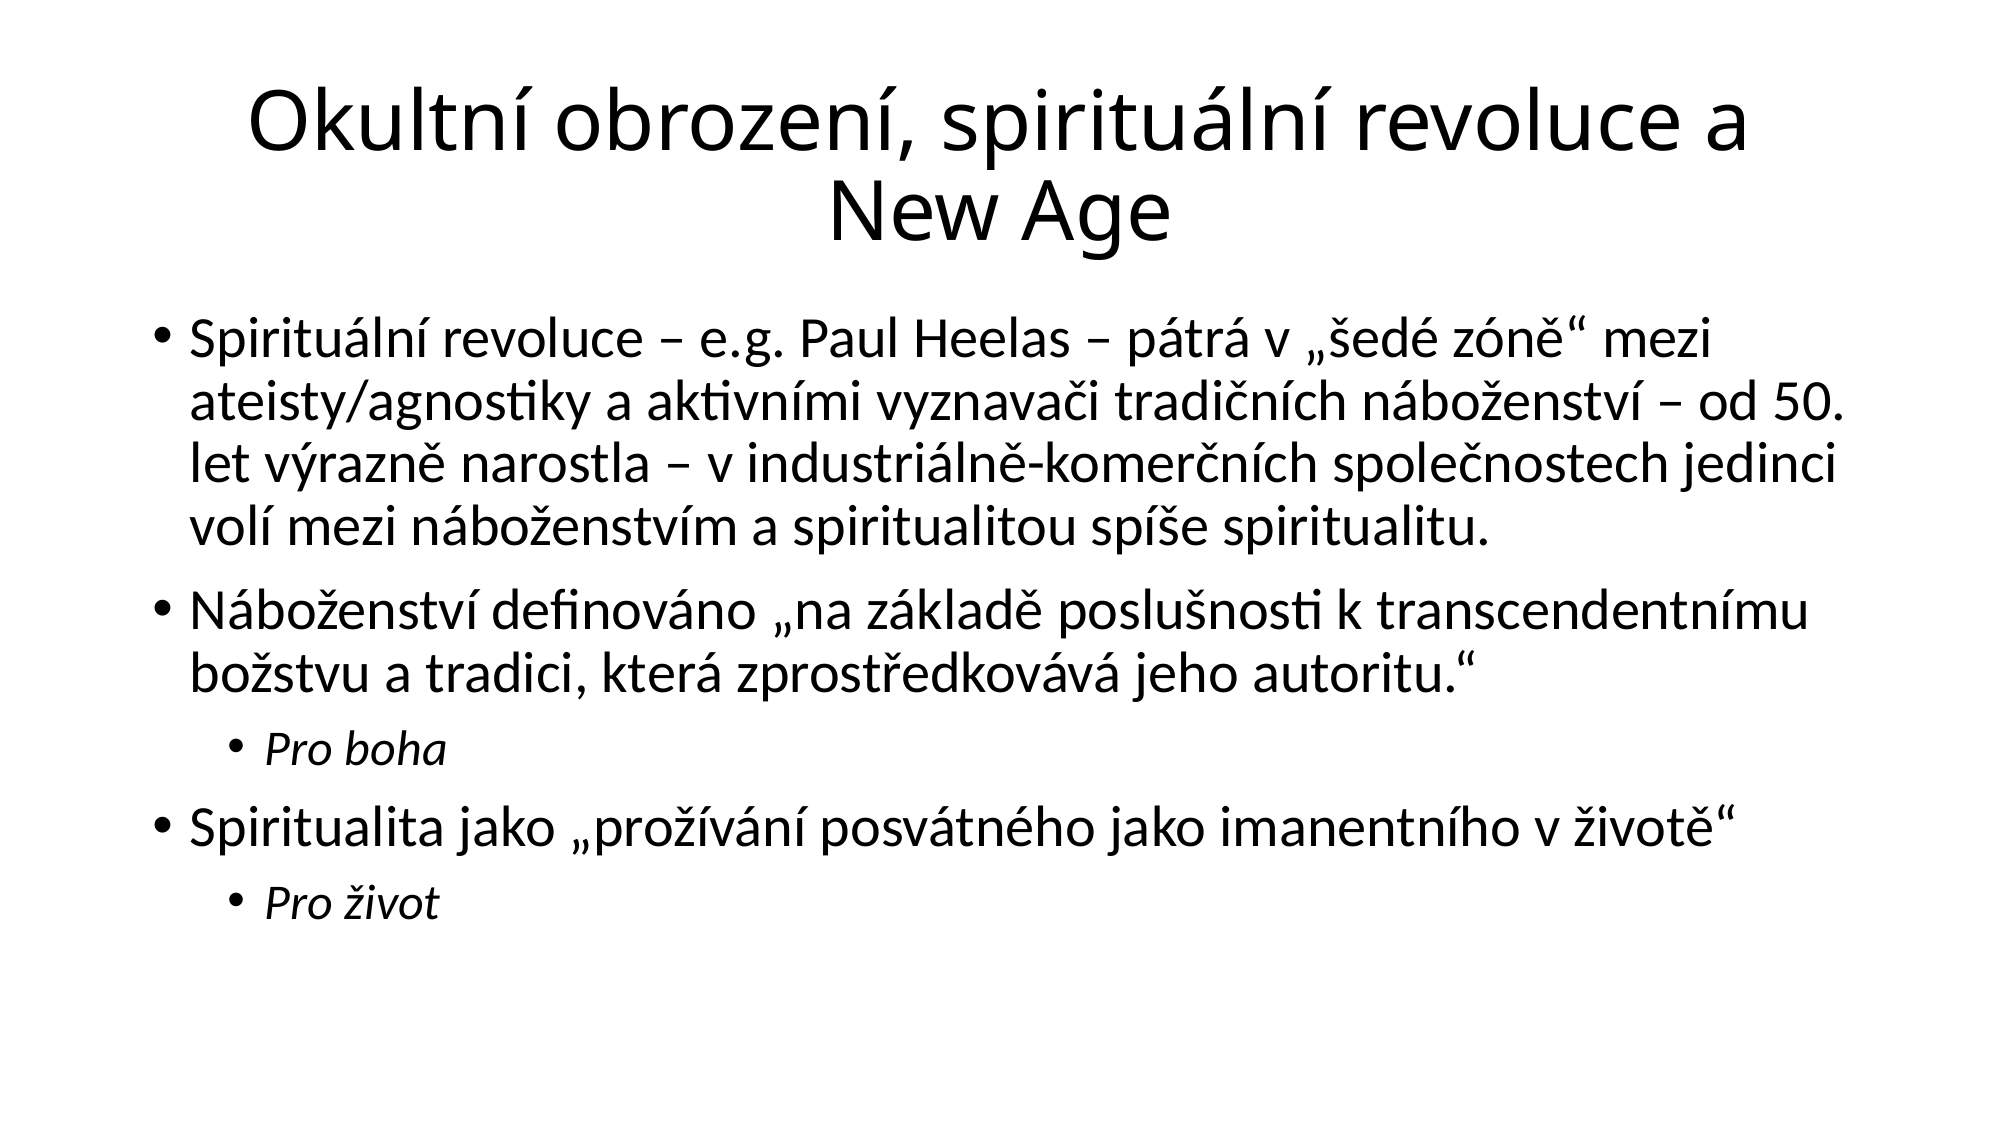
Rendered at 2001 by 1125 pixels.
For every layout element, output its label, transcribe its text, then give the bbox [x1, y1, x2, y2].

list Spirituální revoluce – e.g. Paul Heelas – pátrá v „šedé zóně“ mezi ateisty/agnostiky a aktivními vyznavači tradičních náboženství – od 50. let výrazně narostla – v industriálně-komerčních společnostech jedinci volí mezi náboženstvím a spiritualitou spíše spiritualitu. Náboženství definováno „na základě poslušnosti k transcendentnímu božstvu a tradici, která zprostředkovává jeho autoritu.“ Pro boha Spiritualita jako „prožívání posvátného jako imanentního v životě“ Pro život [137, 299, 1863, 1014]
title Okultní obrození, spirituální revoluce a New Age [137, 59, 1863, 278]
